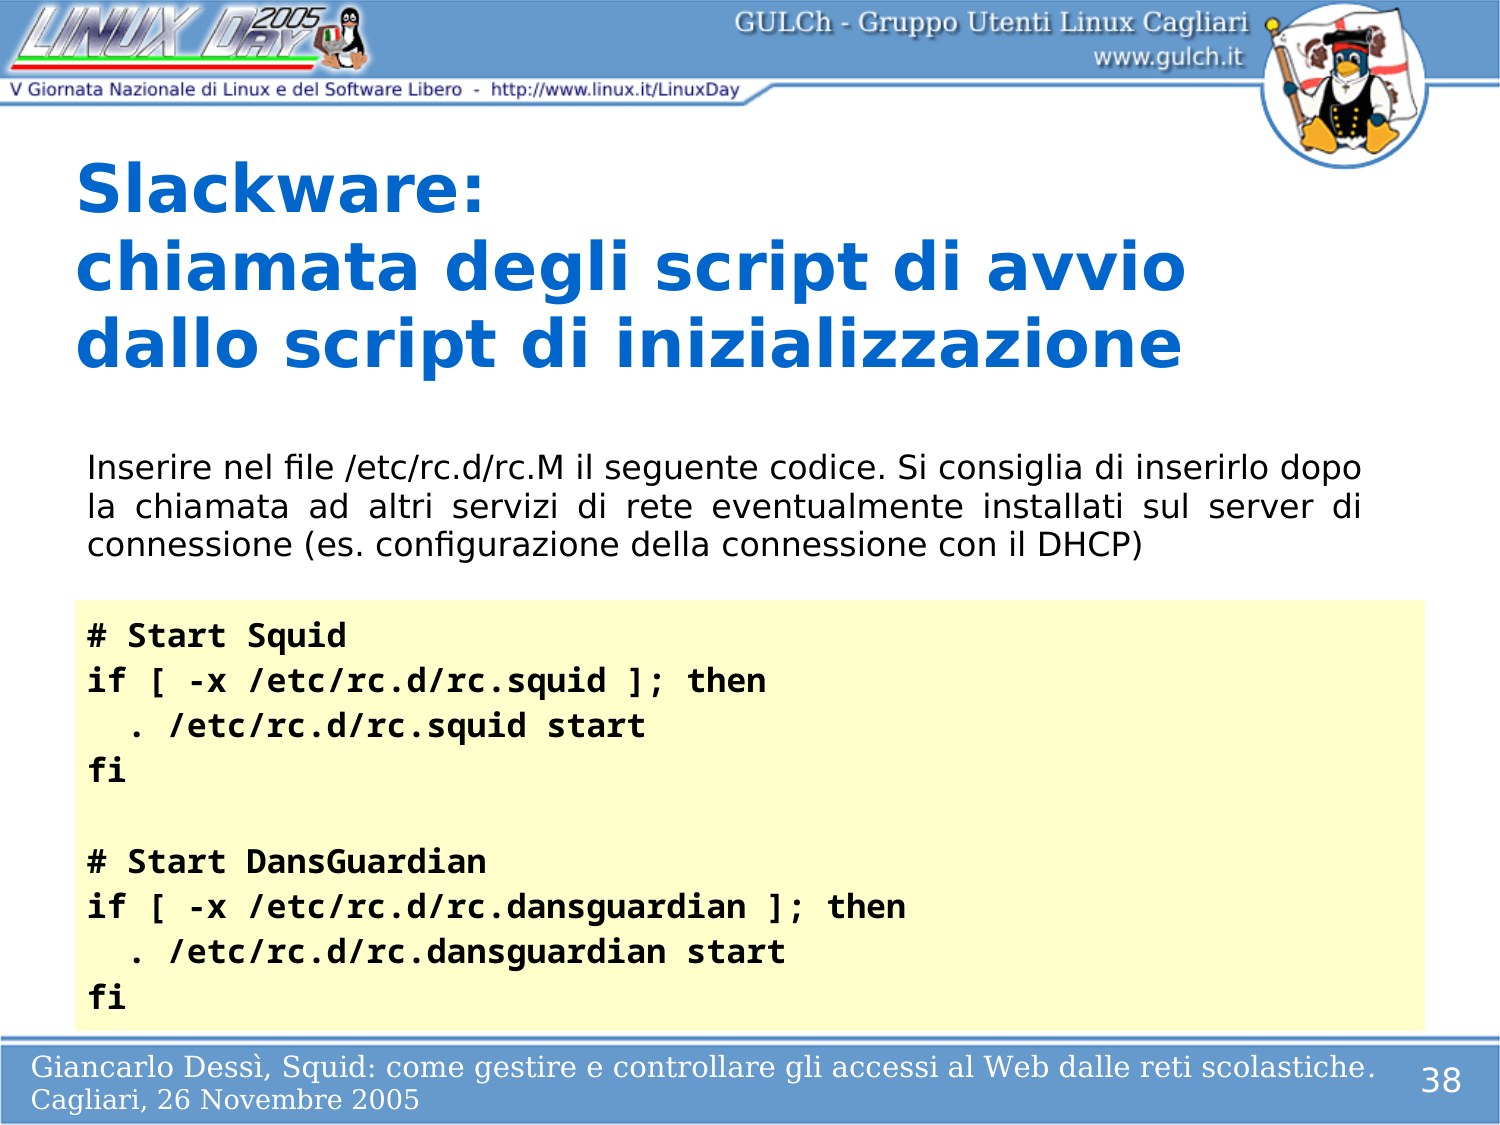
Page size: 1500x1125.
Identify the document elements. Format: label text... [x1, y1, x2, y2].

text_box # Start Squid if [ -x /etc/rc.d/rc.squid ]; then . /etc/rc.d/rc.squid start fi # Start DansGuardian if [ -x /etc/rc.d/rc.dansguardian ]; then . /etc/rc.d/rc.dansguardian start fi [75, 600, 1426, 966]
text_box Inserire nel file /etc/rc.d/rc.M il seguente codice. Si consiglia di inserirlo dopo la chiamata ad altri servizi di rete eventualmente installati sul server di connessione (es. configurazione della connessione con il DHCP) [86, 448, 1426, 565]
picture [0, 0, 1500, 1125]
text_box Slackware: chiamata degli script di avvio dallo script di inizializzazione [75, 150, 1211, 384]
